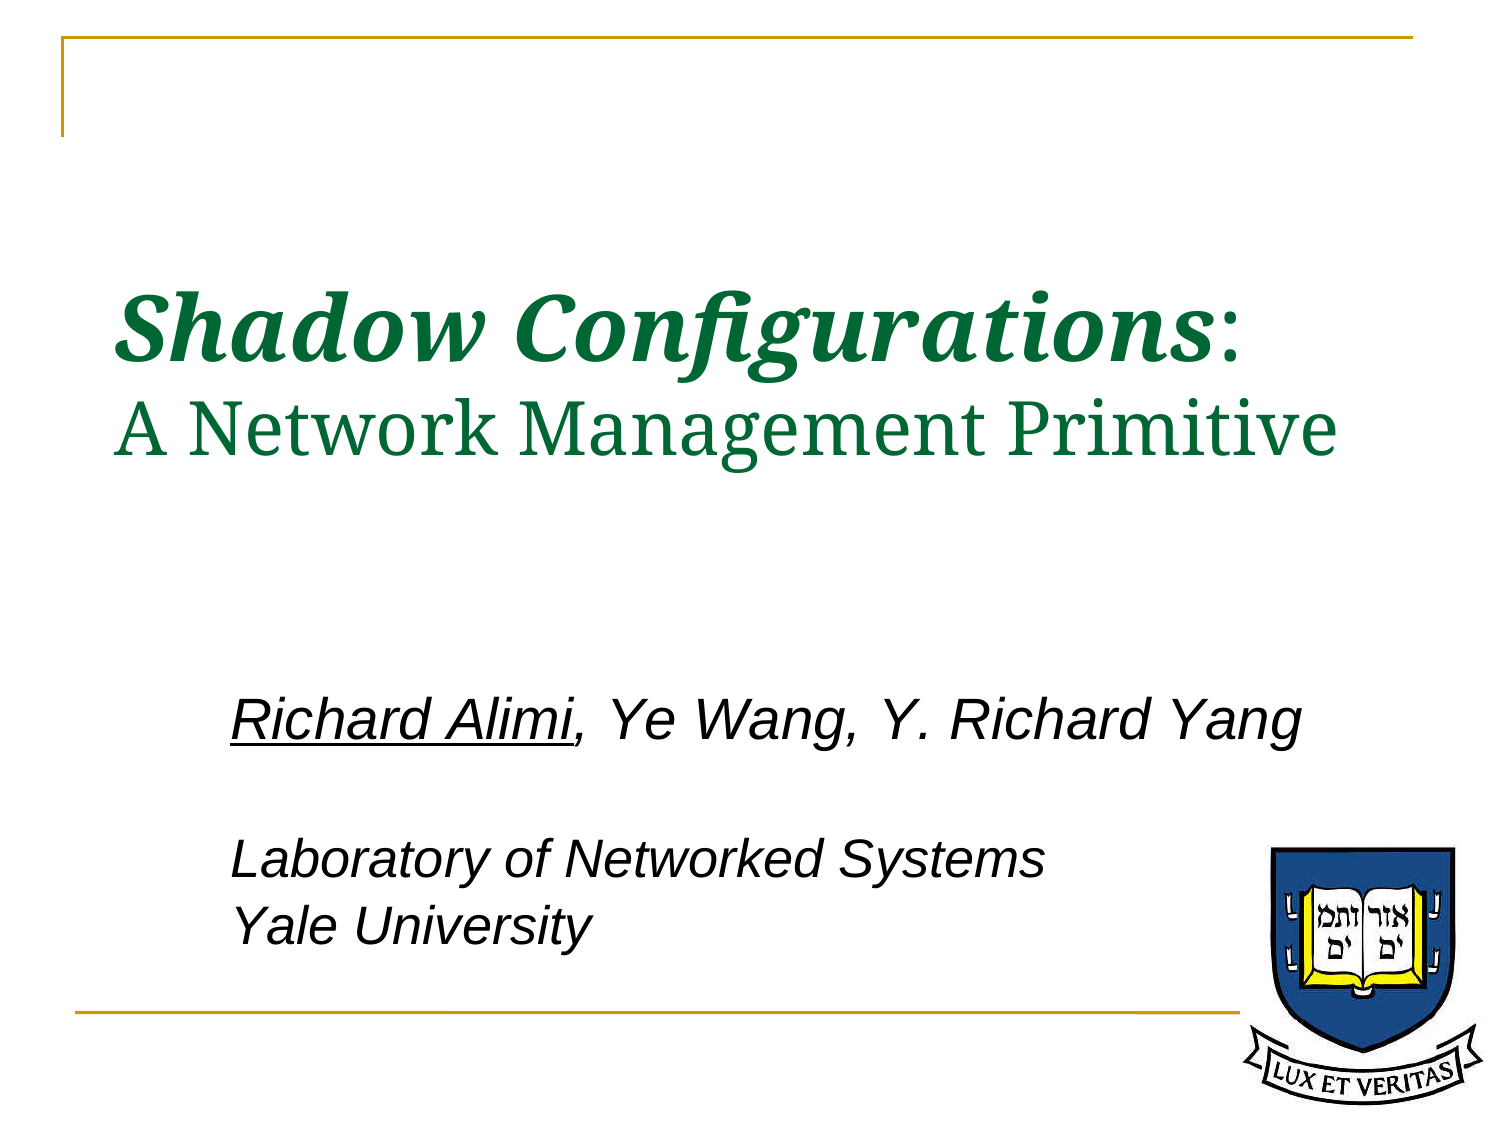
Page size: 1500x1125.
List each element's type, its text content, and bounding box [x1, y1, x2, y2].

text_box Richard Alimi, Ye Wang, Y. Richard Yang Laboratory of Networked Systems Yale University [214, 687, 1394, 1038]
text_box Shadow Configurations: A Network Management Primitive [99, 262, 1476, 608]
picture [1240, 845, 1484, 1107]
